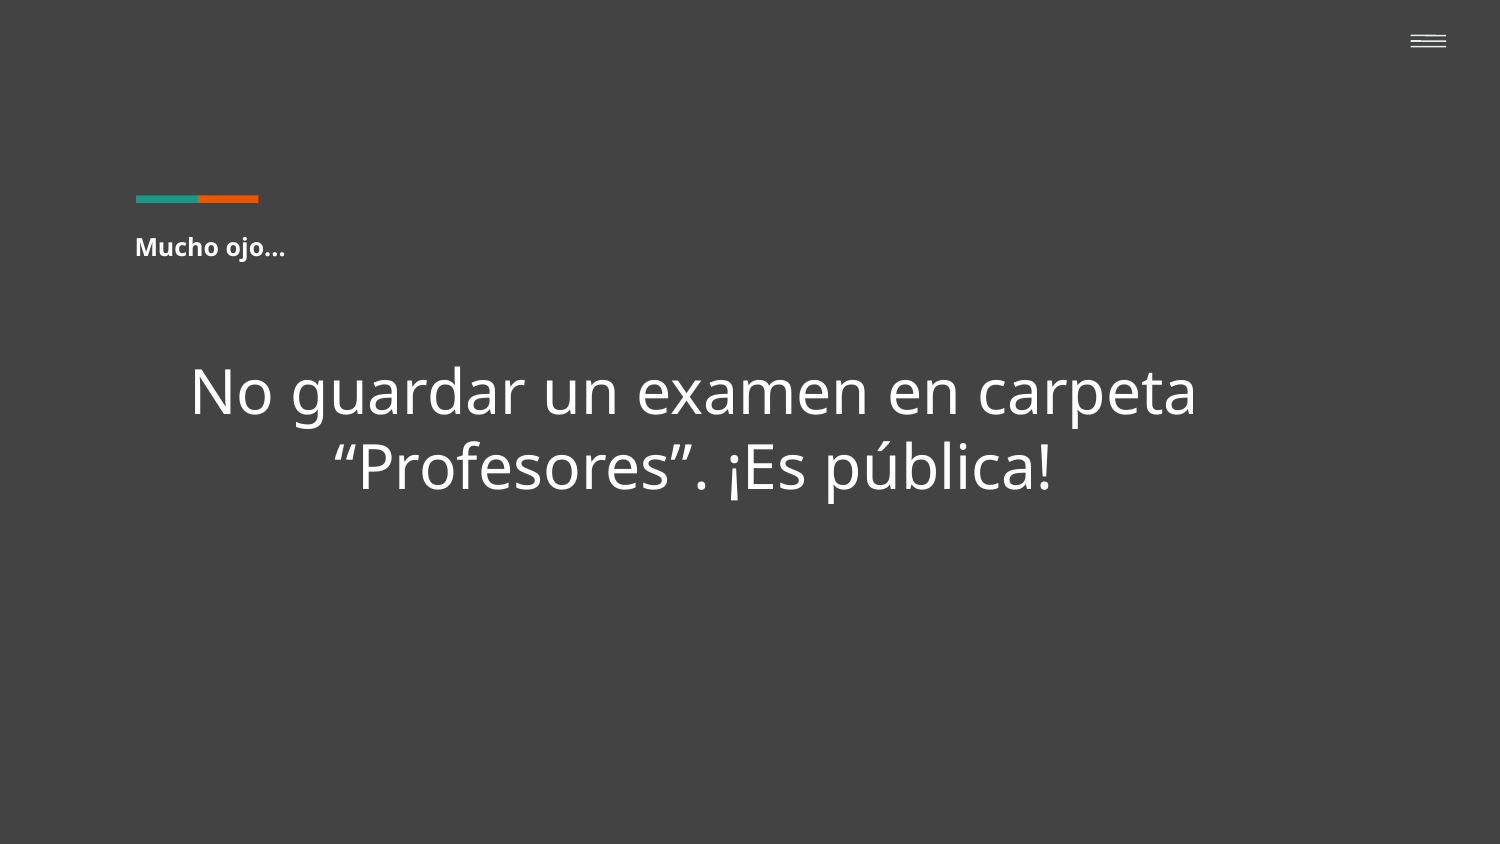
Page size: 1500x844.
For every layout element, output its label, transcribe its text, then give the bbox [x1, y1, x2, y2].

list No guardar un examen en carpeta “Profesores”. ¡Es pública! [119, 336, 1270, 535]
title Mucho ojo... [119, 216, 1270, 275]
